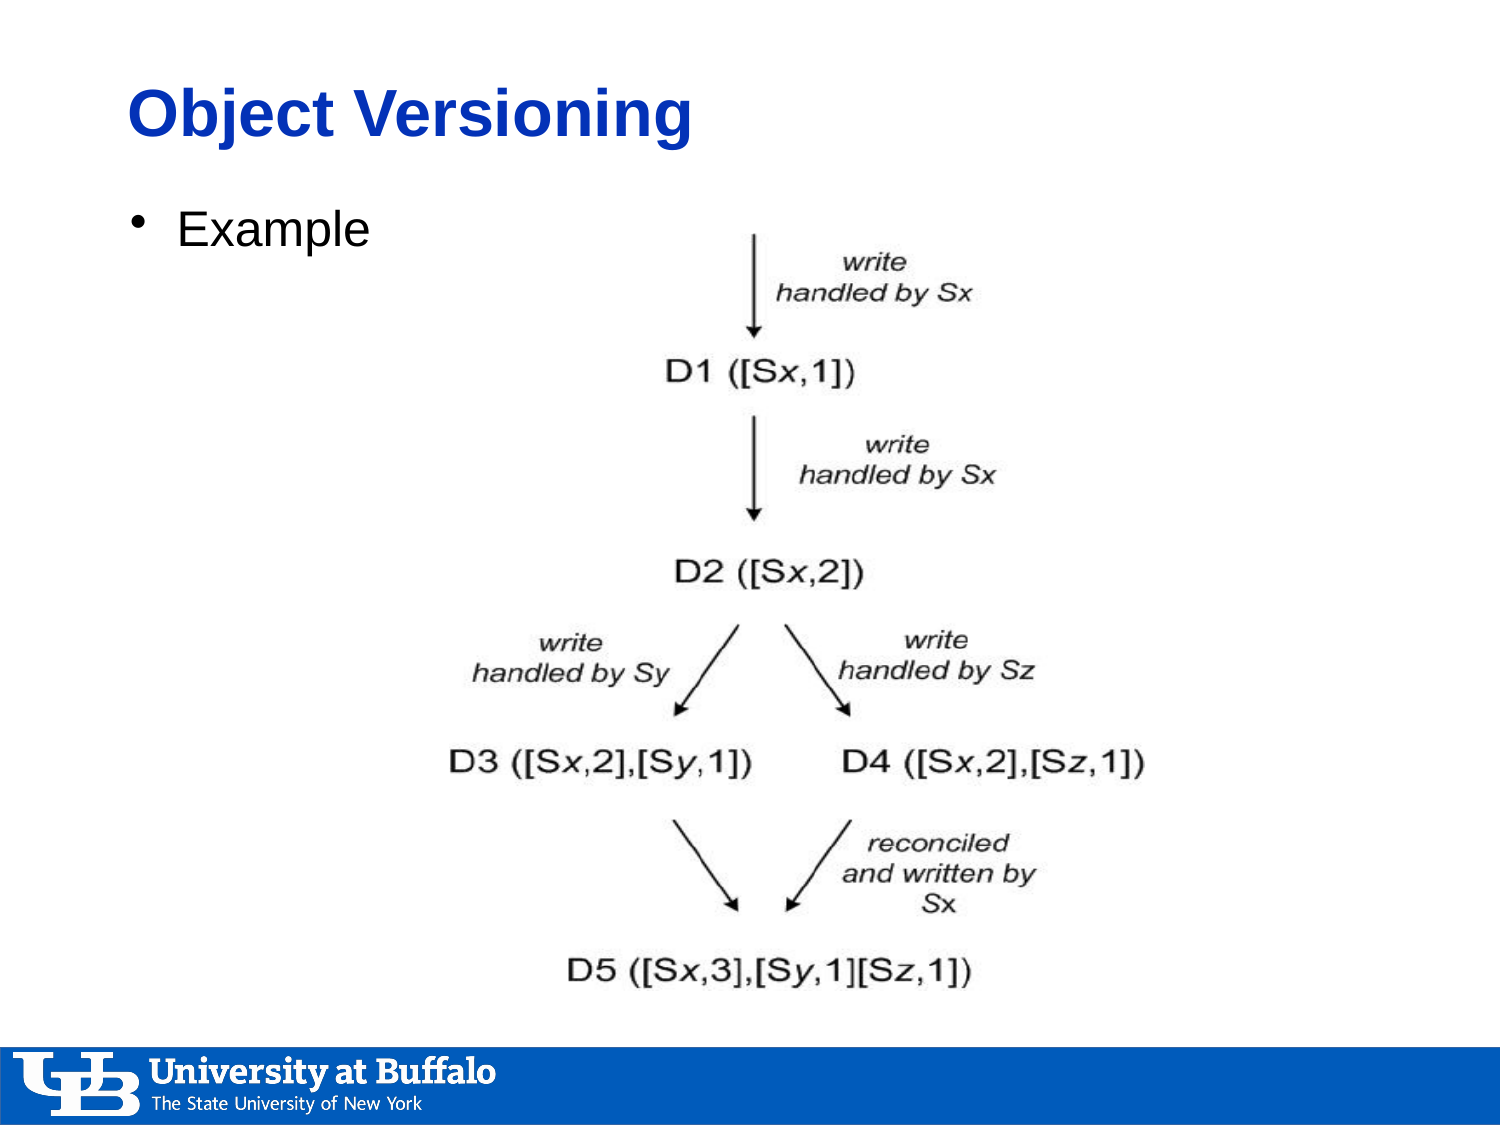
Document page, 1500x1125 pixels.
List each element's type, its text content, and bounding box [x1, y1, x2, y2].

list Example [114, 195, 1375, 1005]
title Object Versioning [112, 54, 1309, 175]
picture [435, 212, 1156, 1005]
picture [13, 1052, 496, 1116]
